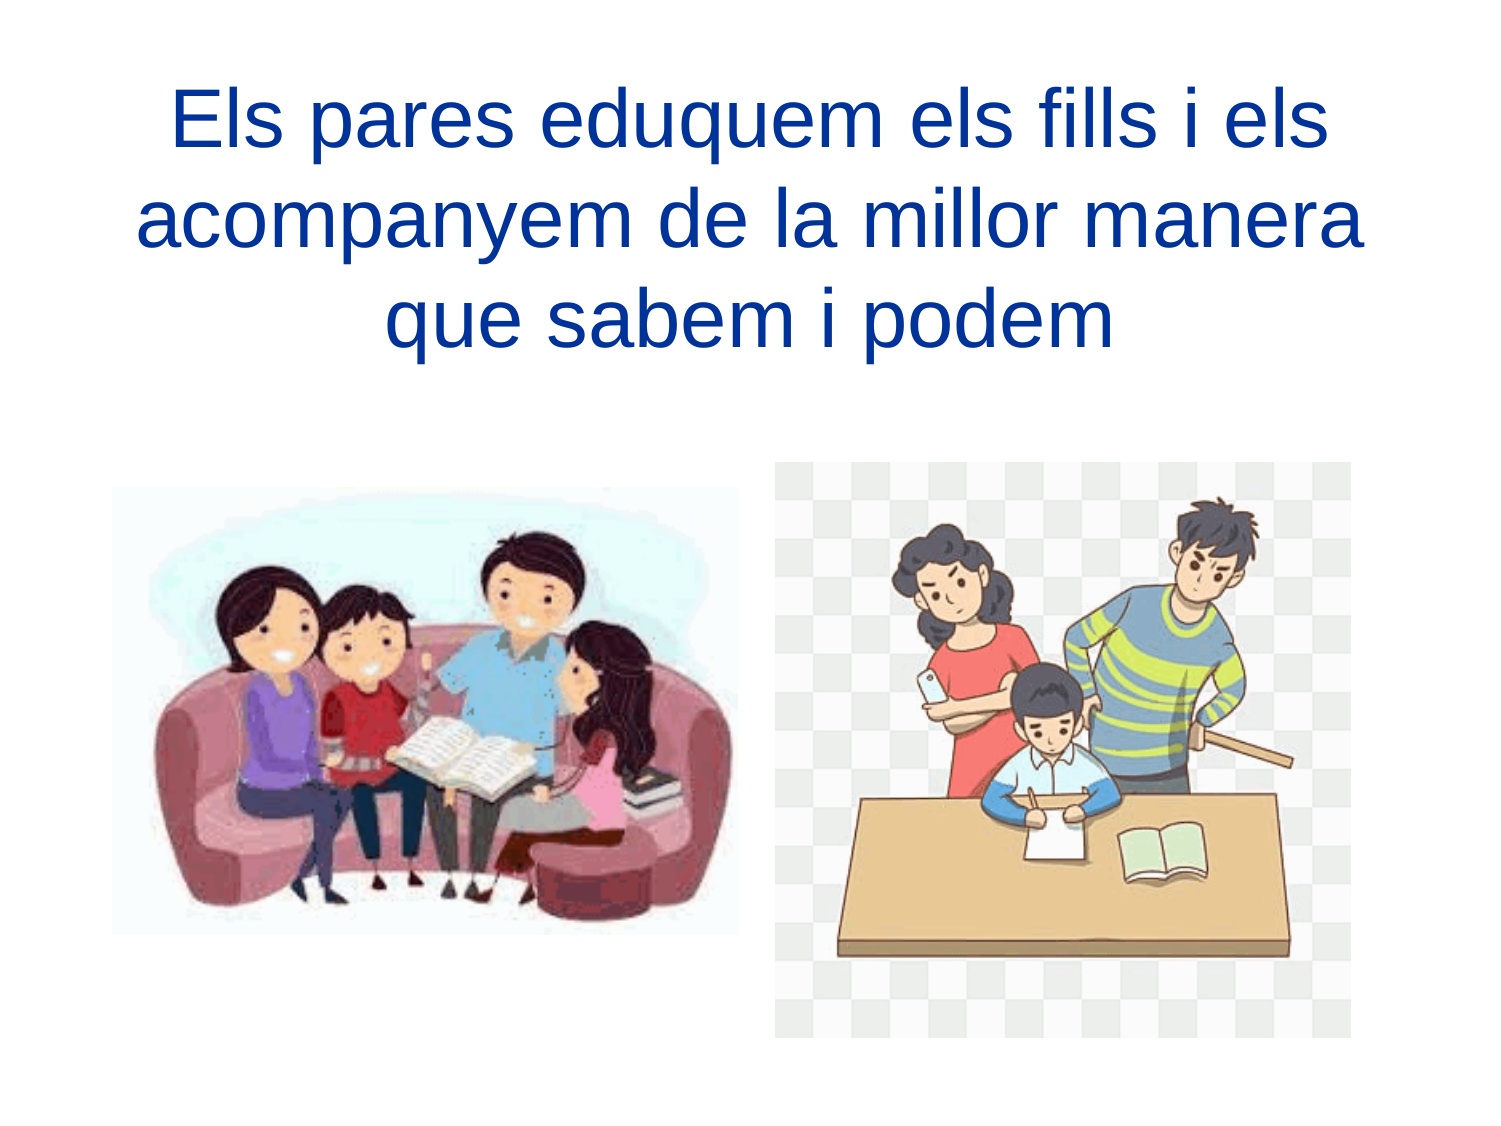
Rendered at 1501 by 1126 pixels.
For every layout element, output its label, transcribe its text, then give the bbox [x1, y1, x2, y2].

picture [112, 487, 738, 935]
picture [775, 462, 1351, 1038]
title Els pares eduquem els fills i els acompanyem de la millor manera que sabem i podem [112, 99, 1388, 438]
